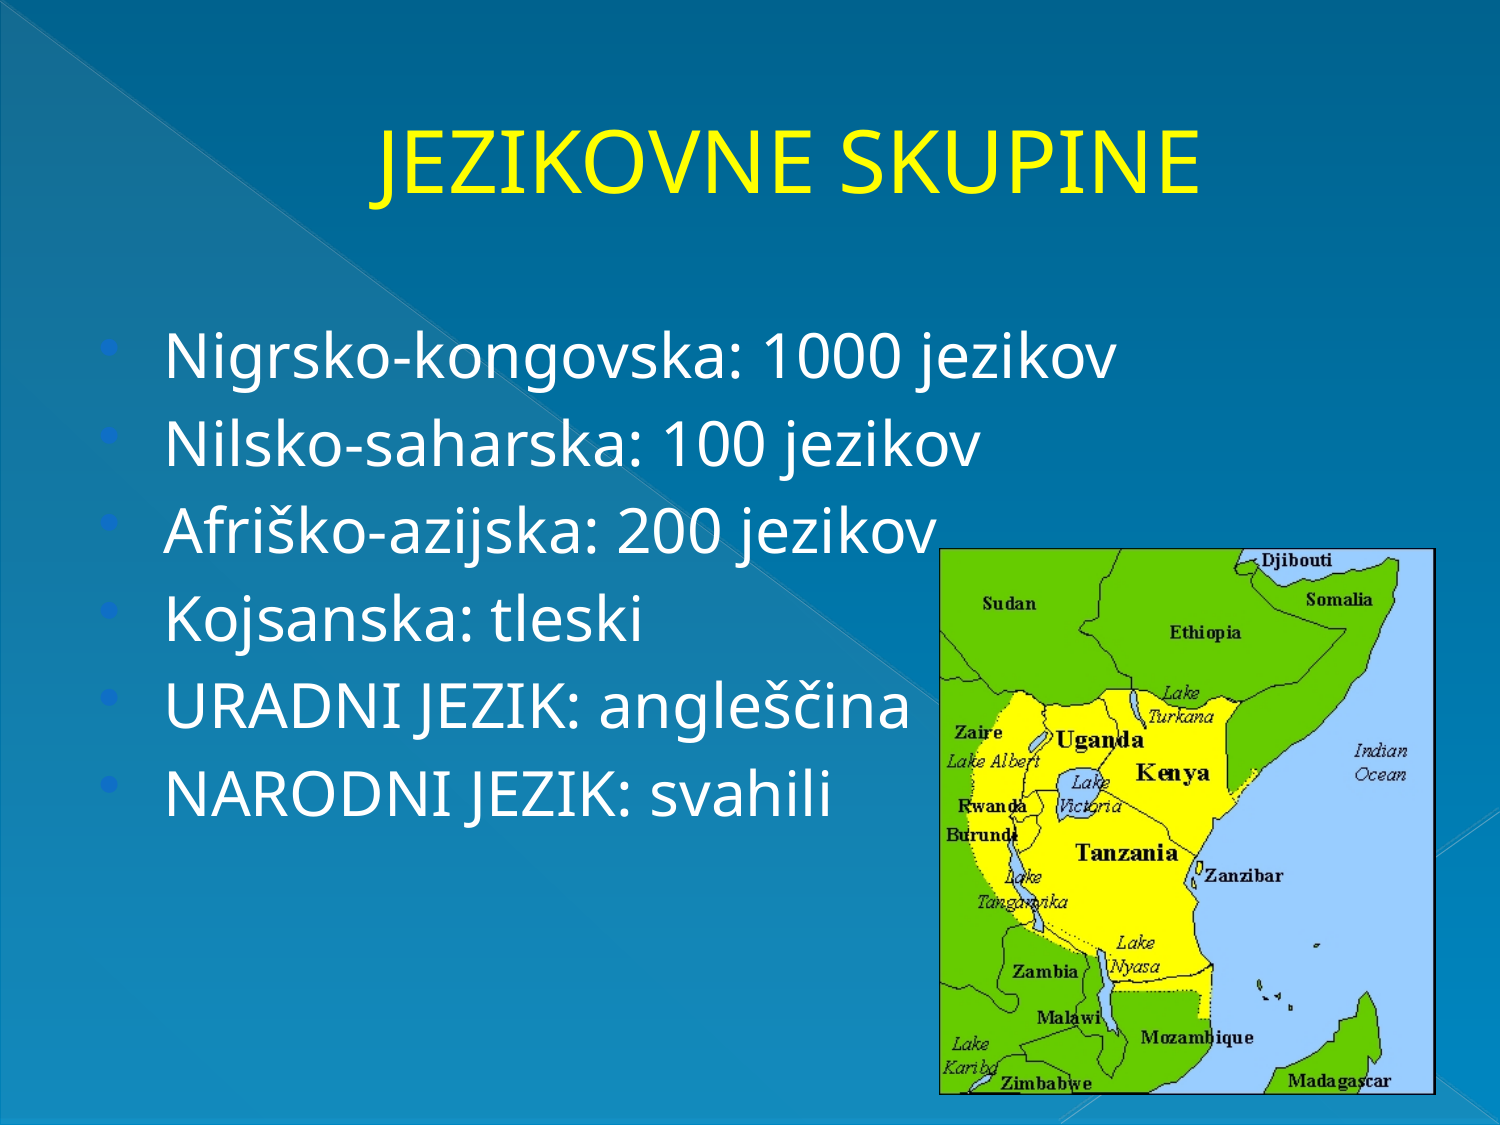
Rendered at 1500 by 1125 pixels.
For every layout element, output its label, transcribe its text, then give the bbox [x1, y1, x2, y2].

title JEZIKOVNE SKUPINE [75, 43, 1425, 274]
picture [939, 549, 1436, 1095]
list Nigrsko-kongovska: 1000 jezikov Nilsko-saharska: 100 jezikov Afriško-azijska: 200 jezikov Kojsanska: tleski URADNI JEZIK: angleščina NARODNI JEZIK: svahili [75, 308, 1425, 1059]
